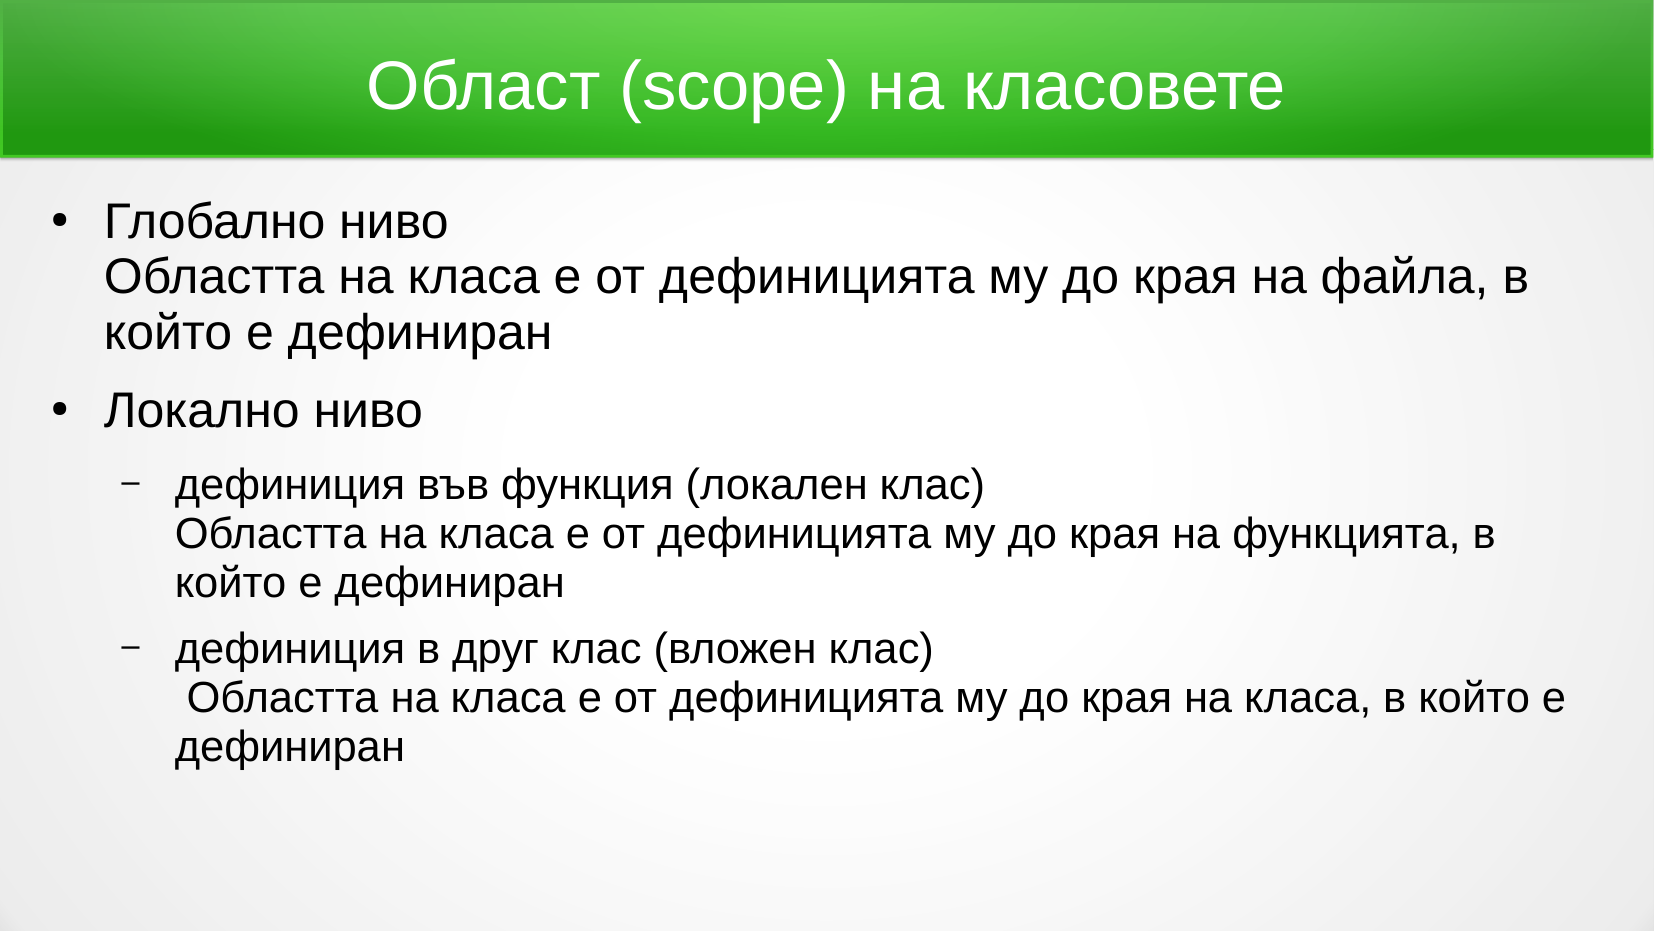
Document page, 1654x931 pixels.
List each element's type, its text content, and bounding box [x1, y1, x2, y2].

list Глобално ниво Областта на класа е от дефиницията му до края на файла, в който е дефиниран Локално ниво дефиниция във функция (локален клас) Областта на класа е от дефиницията му до края на функцията, в който е дефиниран дефиниция в друг клас (вложен клас) Областта на класа е от дефиницията му до края на класа, в който е дефиниран [33, 192, 1619, 898]
title Област (scope) на класовете [82, 37, 1571, 135]
